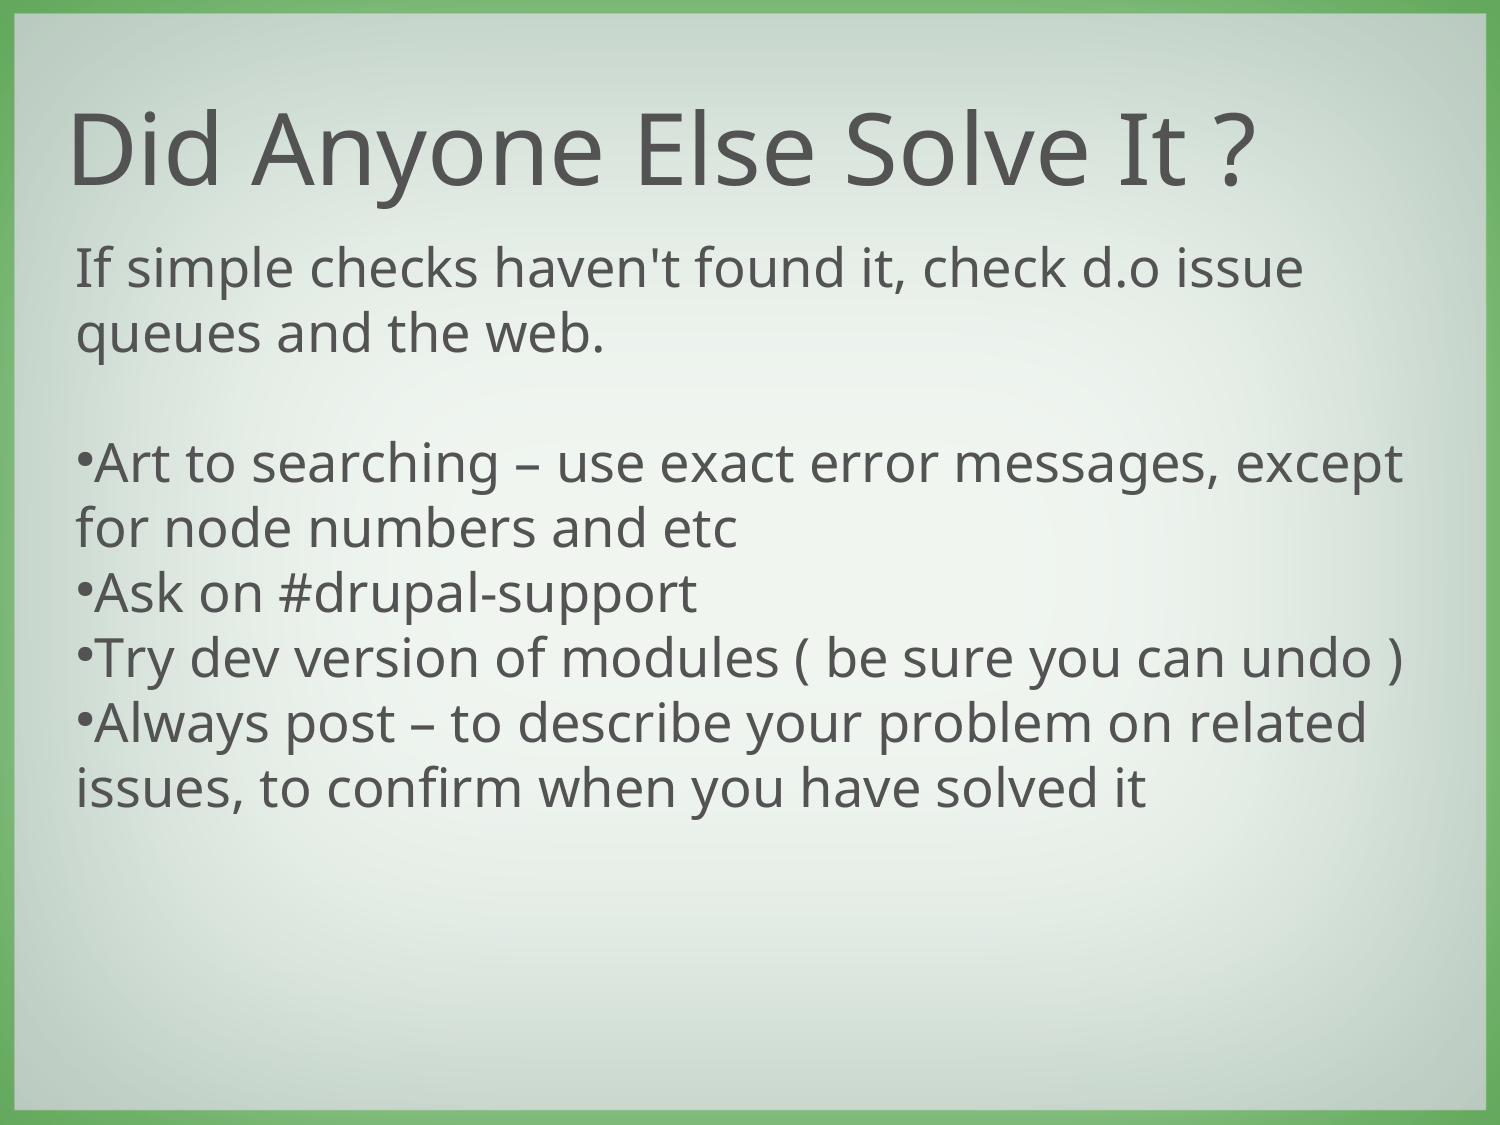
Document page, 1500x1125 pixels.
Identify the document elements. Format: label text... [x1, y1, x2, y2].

picture [0, 0, 1500, 1125]
list [46, 201, 1453, 1006]
title Did Anyone Else Solve It ? [50, 63, 1457, 228]
text_box If simple checks haven't found it, check d.o issue queues and the web. Art to searching – use exact error messages, except for node numbers and etc Ask on #drupal-support Try dev version of modules ( be sure you can undo ) Always post – to describe your problem on related issues, to confirm when you have solved it [60, 225, 1428, 1107]
